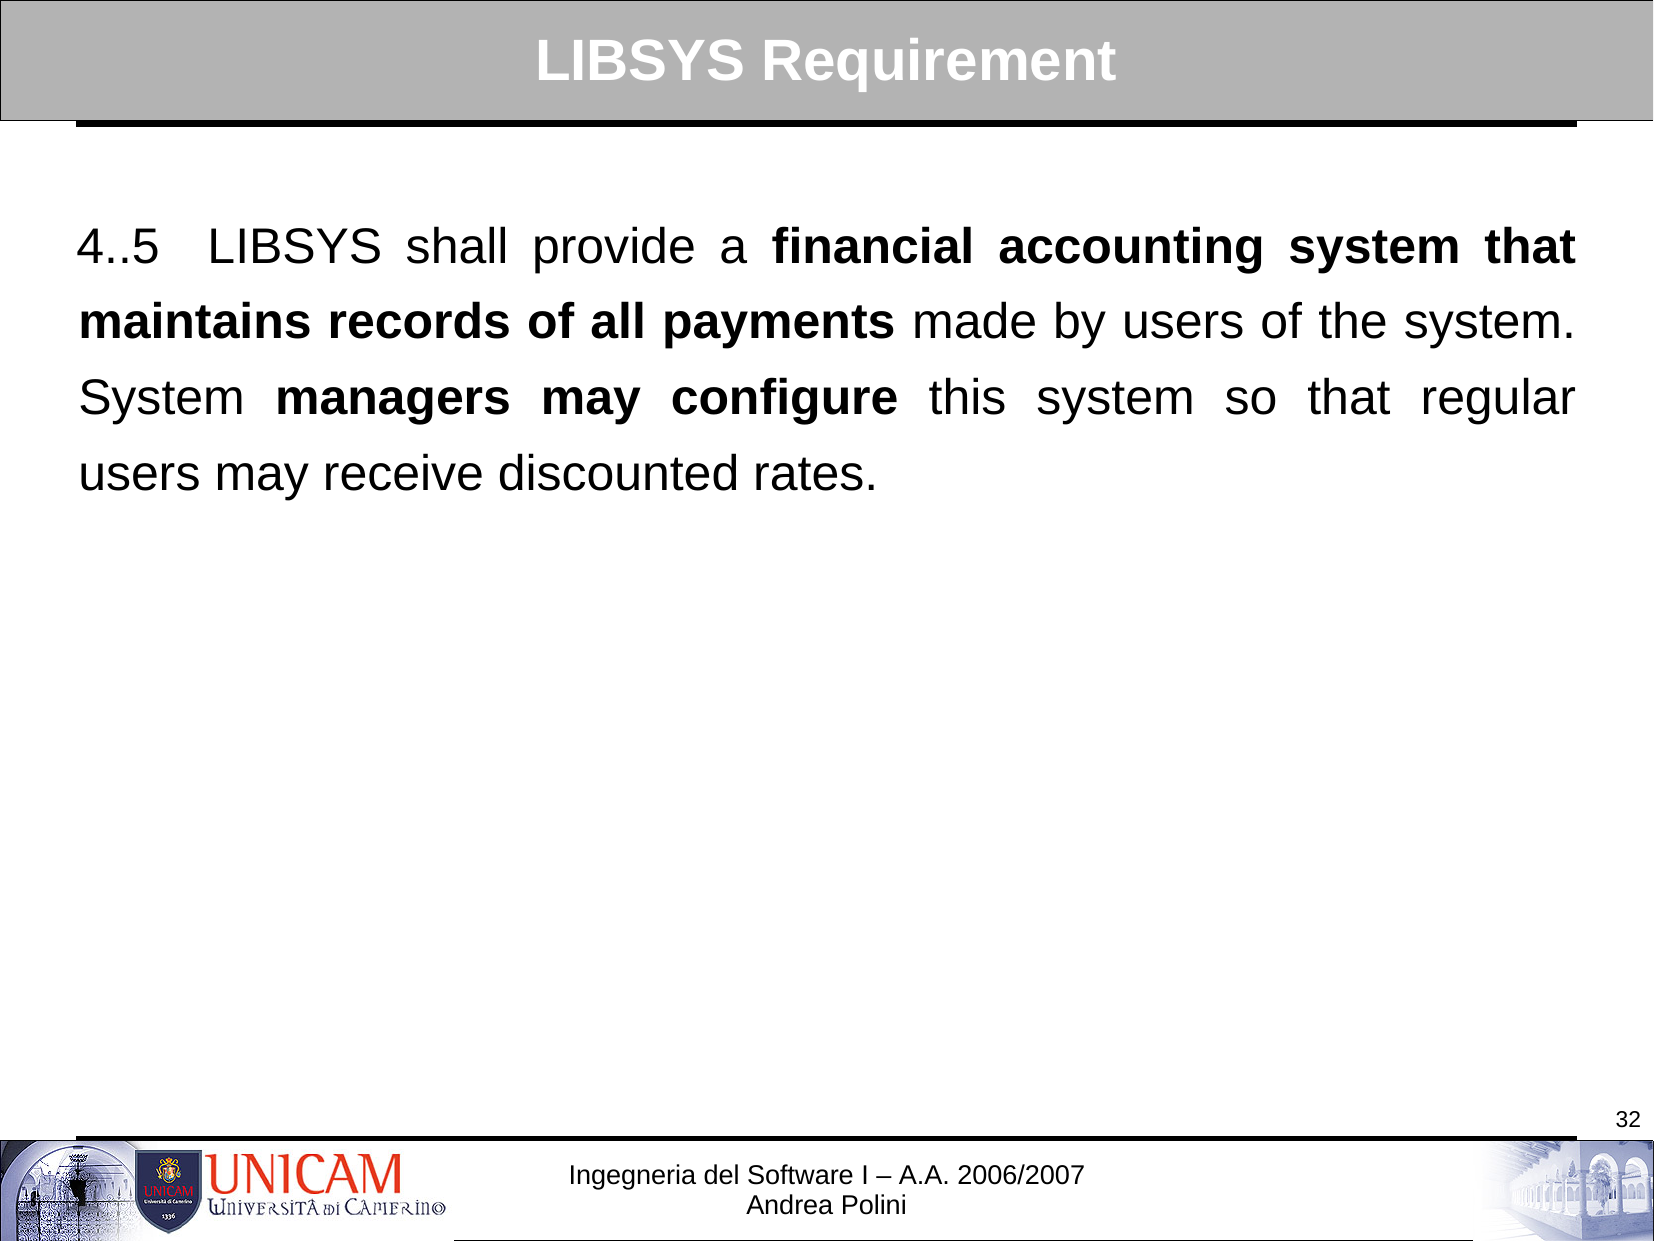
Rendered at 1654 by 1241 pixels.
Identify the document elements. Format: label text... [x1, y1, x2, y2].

list 4..5 LIBSYS shall provide a financial accounting system that maintains records of all payments made by users of the system. System managers may configure this system so that regular users may receive discounted rates. [76, 217, 1577, 736]
title LIBSYS Requirement [0, 0, 1653, 121]
picture [0, 1141, 454, 1241]
picture [1473, 1141, 1654, 1241]
